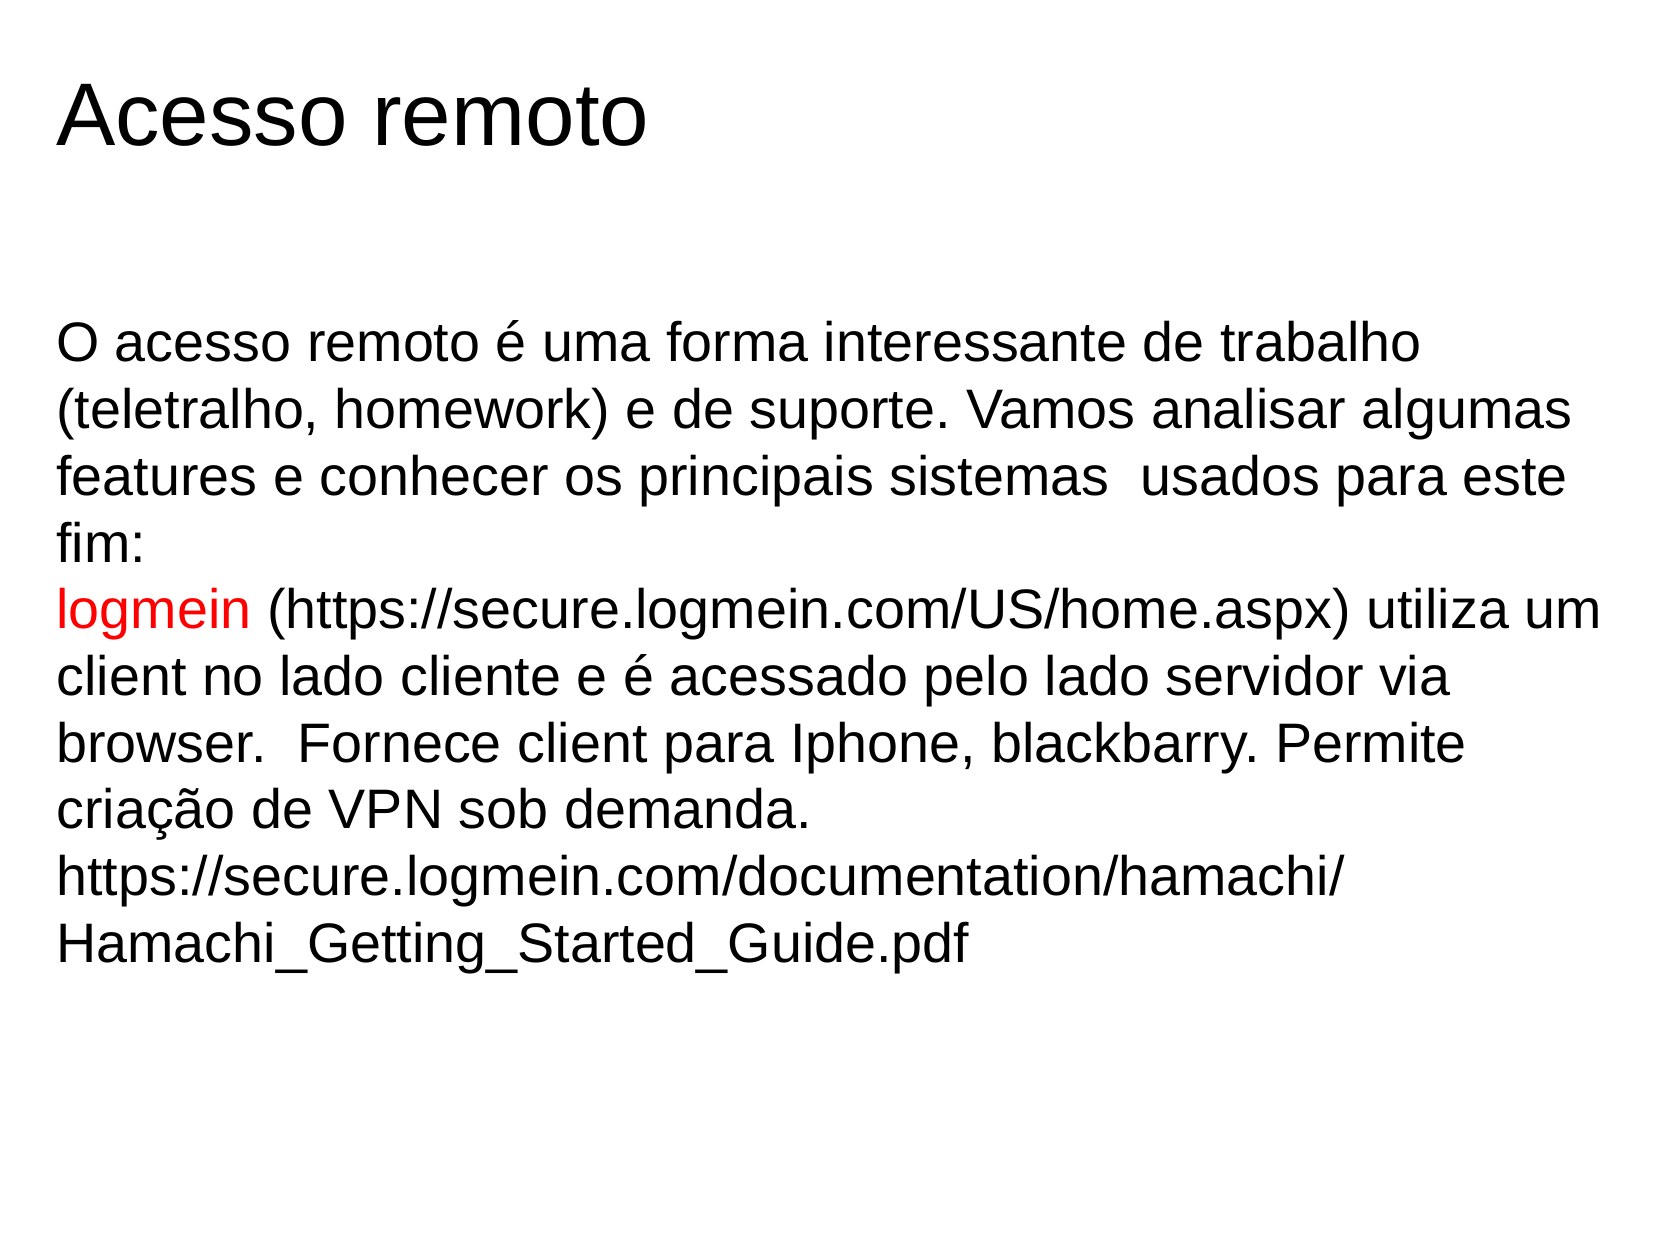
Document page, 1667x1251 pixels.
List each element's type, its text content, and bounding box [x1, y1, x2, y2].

title Acesso remoto [50, 50, 1630, 213]
list O acesso remoto é uma forma interessante de trabalho (teletralho, homework) e de suporte. Vamos analisar algumas features e conhecer os principais sistemas usados para este fim: logmein (https://secure.logmein.com/US/home.aspx) utiliza um client no lado cliente e é acessado pelo lado servidor via browser. Fornece client para Iphone, blackbarry. Permite criação de VPN sob demanda. https://secure.logmein.com/documentation/hamachi/Hamachi_Getting_Started_Guide.pdf [50, 300, 1630, 1213]
